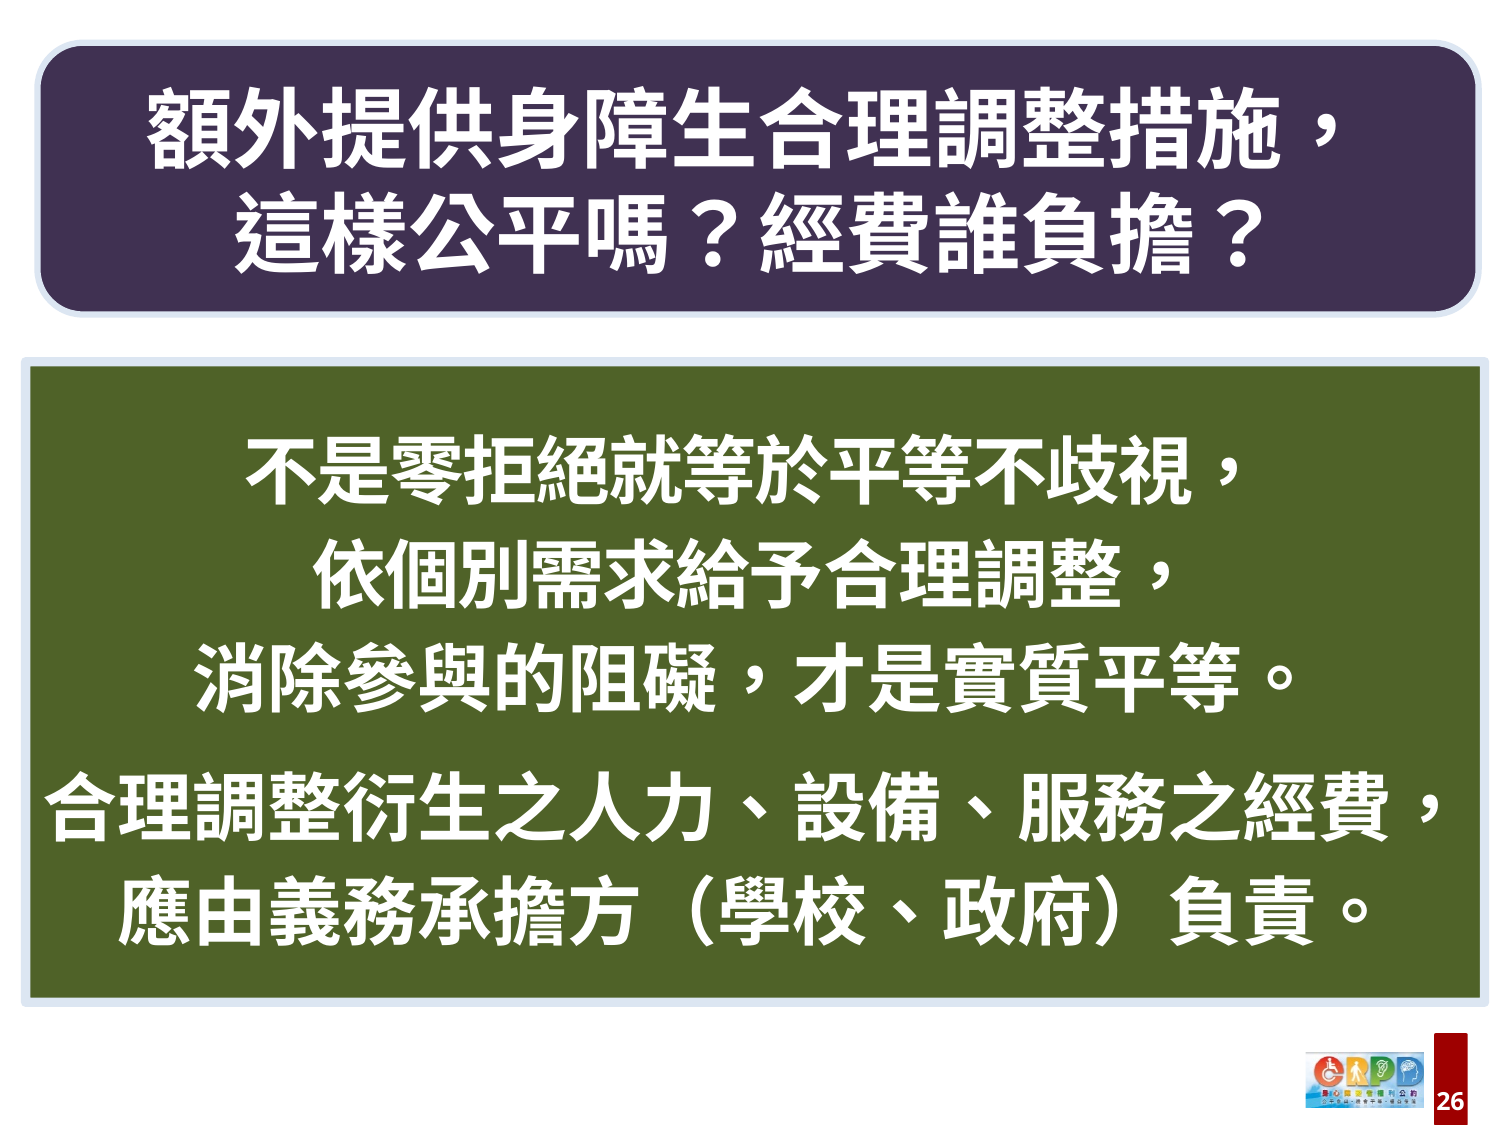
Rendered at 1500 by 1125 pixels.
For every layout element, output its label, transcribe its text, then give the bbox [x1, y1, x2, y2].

text_box 26 [1416, 1076, 1485, 1125]
text_box 不是零拒絕就等於平等不歧視， 依個別需求給予合理調整， 消除參與的阻礙，才是實質平等。 合理調整衍生之人力、設備、服務之經費， 應由義務承擔方（學校、政府）負責。 [25, 361, 1485, 1003]
text_box 額外提供身障生合理調整措施， 這樣公平嗎？經費誰負擔？ [37, 42, 1479, 315]
